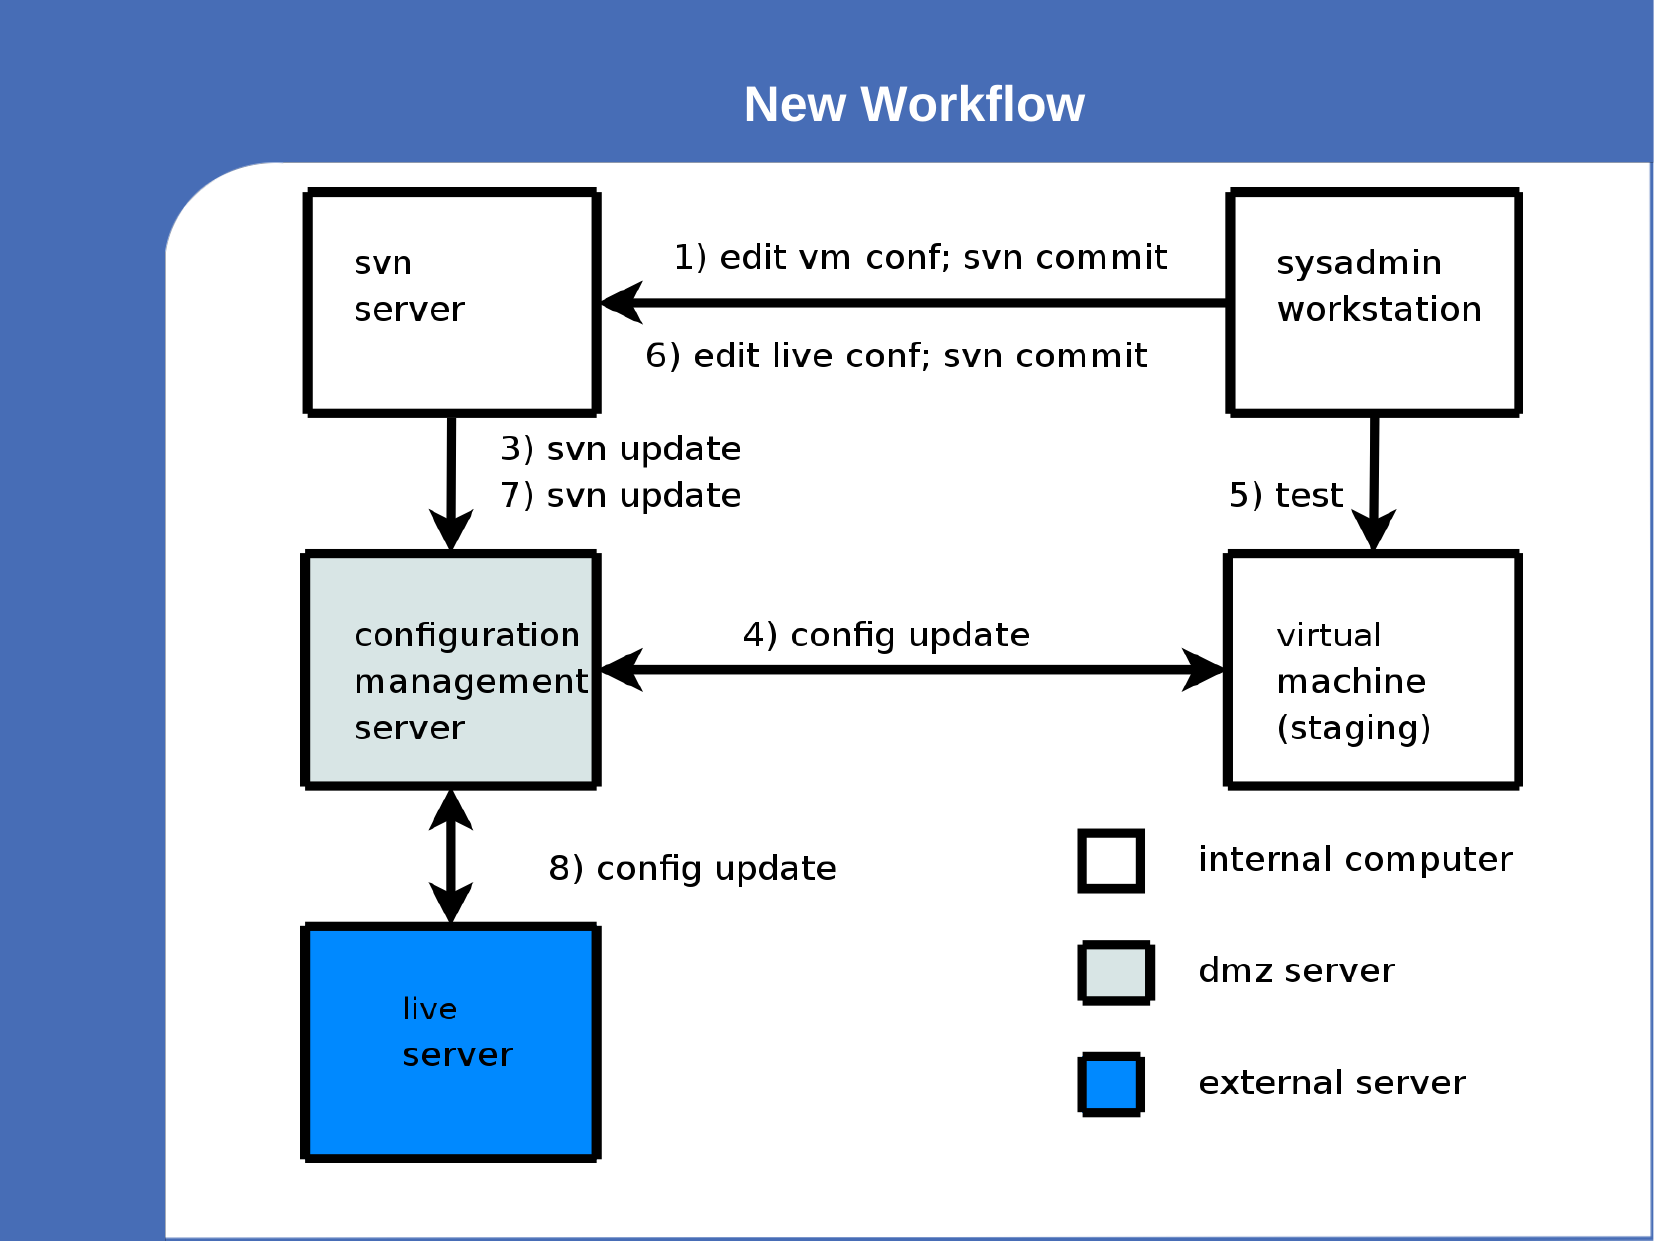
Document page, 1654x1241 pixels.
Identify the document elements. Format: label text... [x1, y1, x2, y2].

picture [0, 0, 1654, 1241]
title New Workflow [234, 27, 1595, 181]
